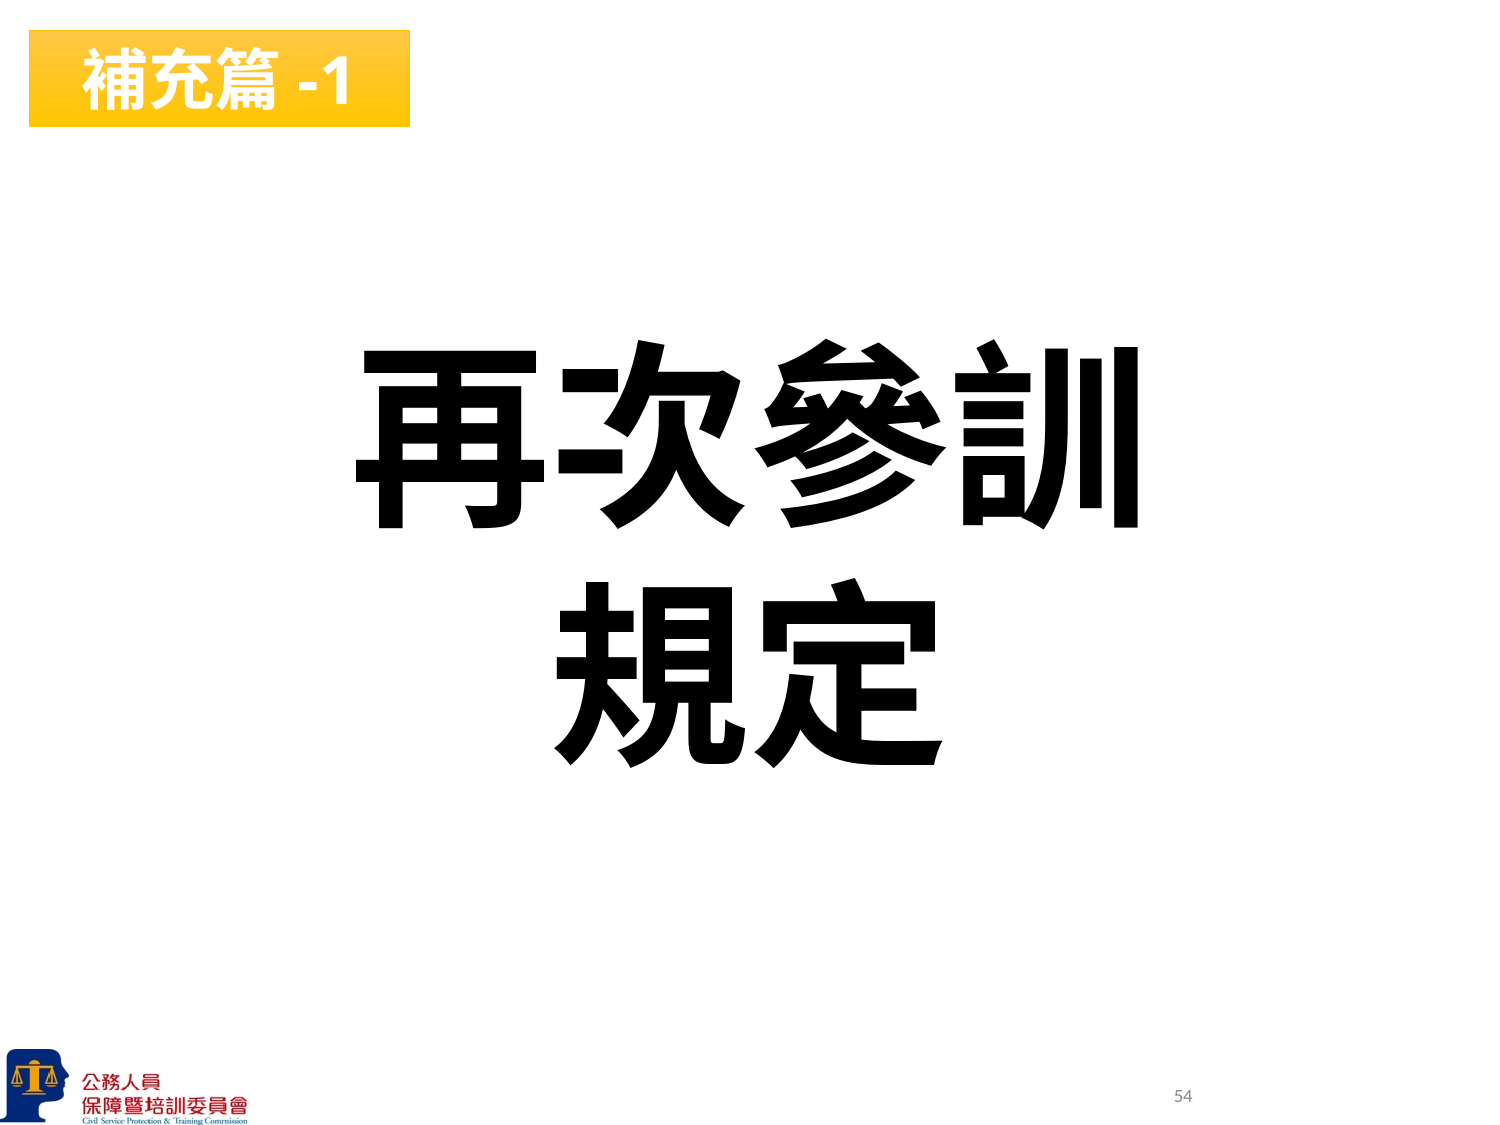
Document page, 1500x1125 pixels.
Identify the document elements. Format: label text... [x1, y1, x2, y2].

text_box 補充篇-1 [29, 31, 409, 126]
text_box 再次參訓 規定 [230, 303, 1270, 798]
text_box 59 [1158, 1065, 1497, 1125]
